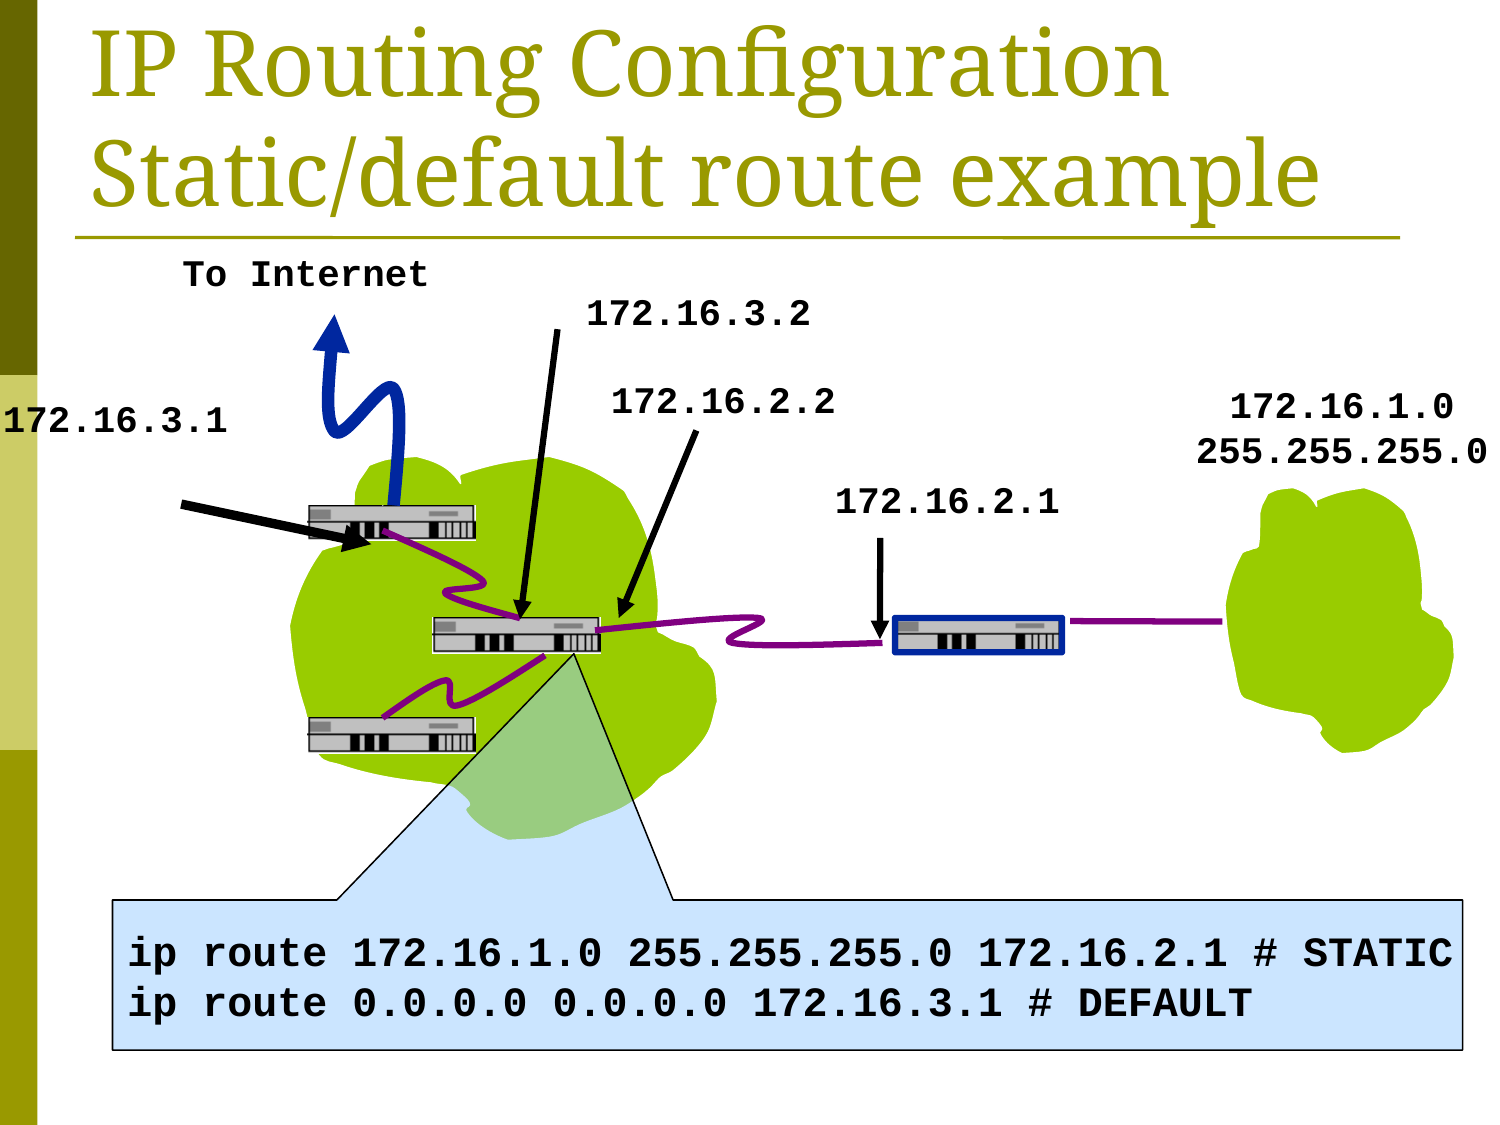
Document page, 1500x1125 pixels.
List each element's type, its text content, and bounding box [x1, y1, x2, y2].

text_box [1224, 487, 1455, 754]
text_box [317, 654, 572, 786]
picture [307, 505, 476, 541]
text_box To Internet [167, 233, 445, 302]
text_box ip route 172.16.1.0 255.255.255.0 172.16.2.1 # STATIC ip route 0.0.0.0 0.0.0.0 172.16.3.1 # DEFAULT [112, 653, 1463, 1051]
text_box 172.16.3.1 [0, 387, 266, 448]
text_box [353, 458, 391, 505]
picture [307, 536, 328, 541]
title IP Routing Configuration Static/default route example [74, 0, 1426, 233]
picture [432, 617, 601, 654]
text_box [289, 541, 539, 719]
text_box 172.16.3.2 [571, 280, 827, 341]
text_box 172.16.2.1 [819, 467, 1101, 529]
text_box 172.16.2.2 [596, 367, 851, 429]
text_box [575, 628, 718, 801]
text_box [400, 456, 537, 613]
text_box 172.16.1.0 255.255.255.0 [1180, 373, 1500, 479]
picture [307, 717, 476, 754]
picture [899, 622, 1058, 649]
text_box [523, 456, 659, 626]
